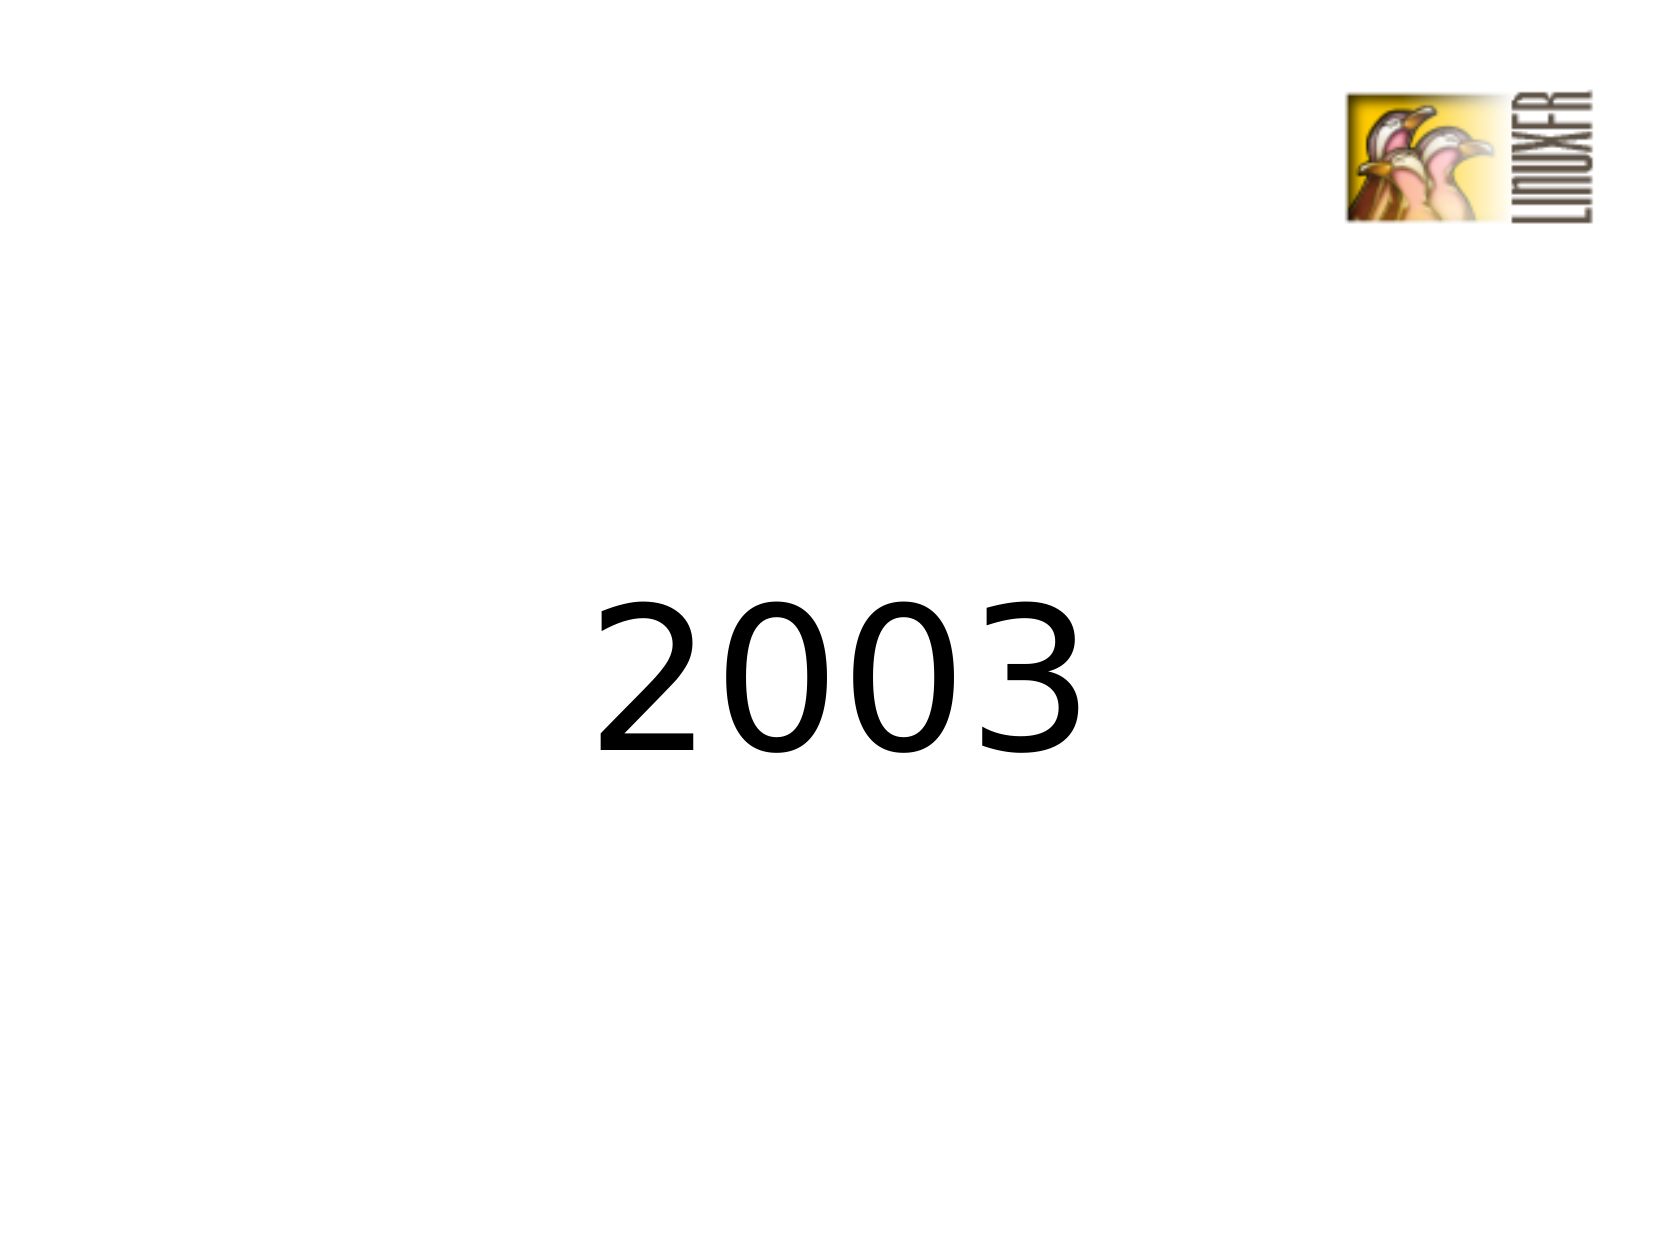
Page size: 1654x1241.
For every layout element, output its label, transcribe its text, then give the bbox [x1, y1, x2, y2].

subtitle 2003 [54, 259, 1628, 1103]
picture [1341, 88, 1601, 229]
